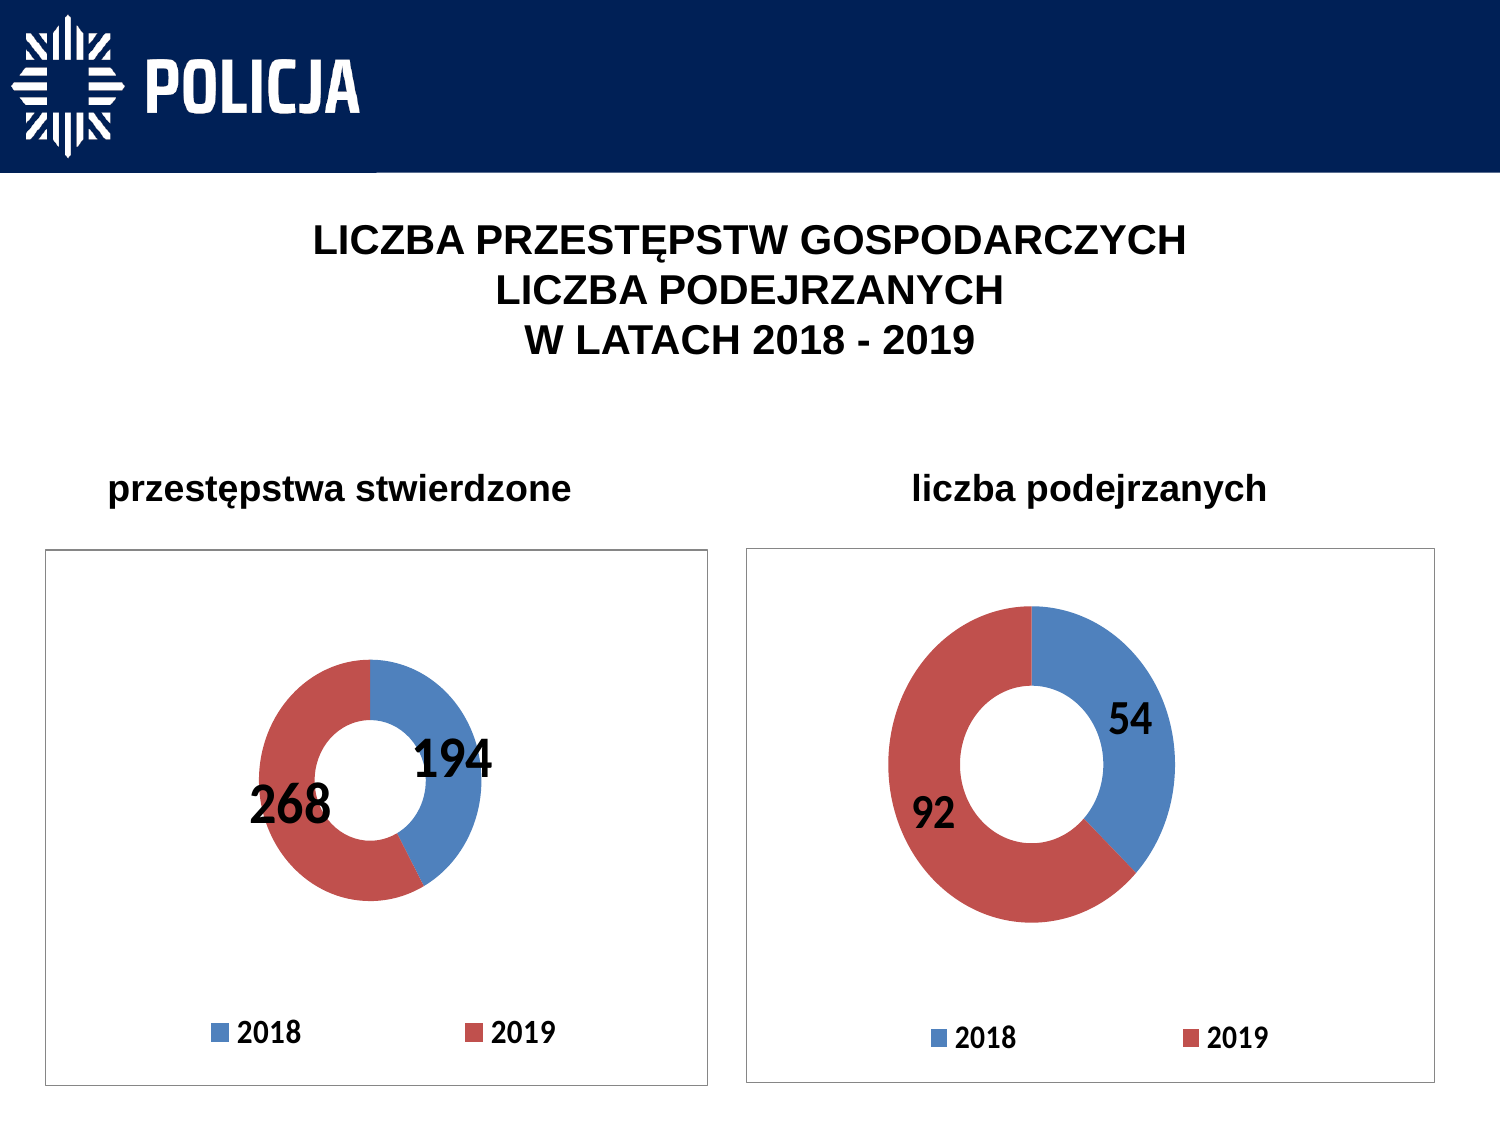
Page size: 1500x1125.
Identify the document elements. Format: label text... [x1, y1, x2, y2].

chart [738, 539, 1441, 1091]
chart [35, 539, 715, 1094]
text_box LICZBA PRZESTĘPSTW GOSPODARCZYCH LICZBA PODEJRZANYCH W LATACH 2018 - 2019 [74, 187, 1425, 338]
text_box liczba podejrzanych [796, 456, 1383, 517]
text_box [360, 0, 1500, 173]
text_box przestępstwa stwierdzone [70, 456, 610, 517]
picture [0, 0, 360, 173]
